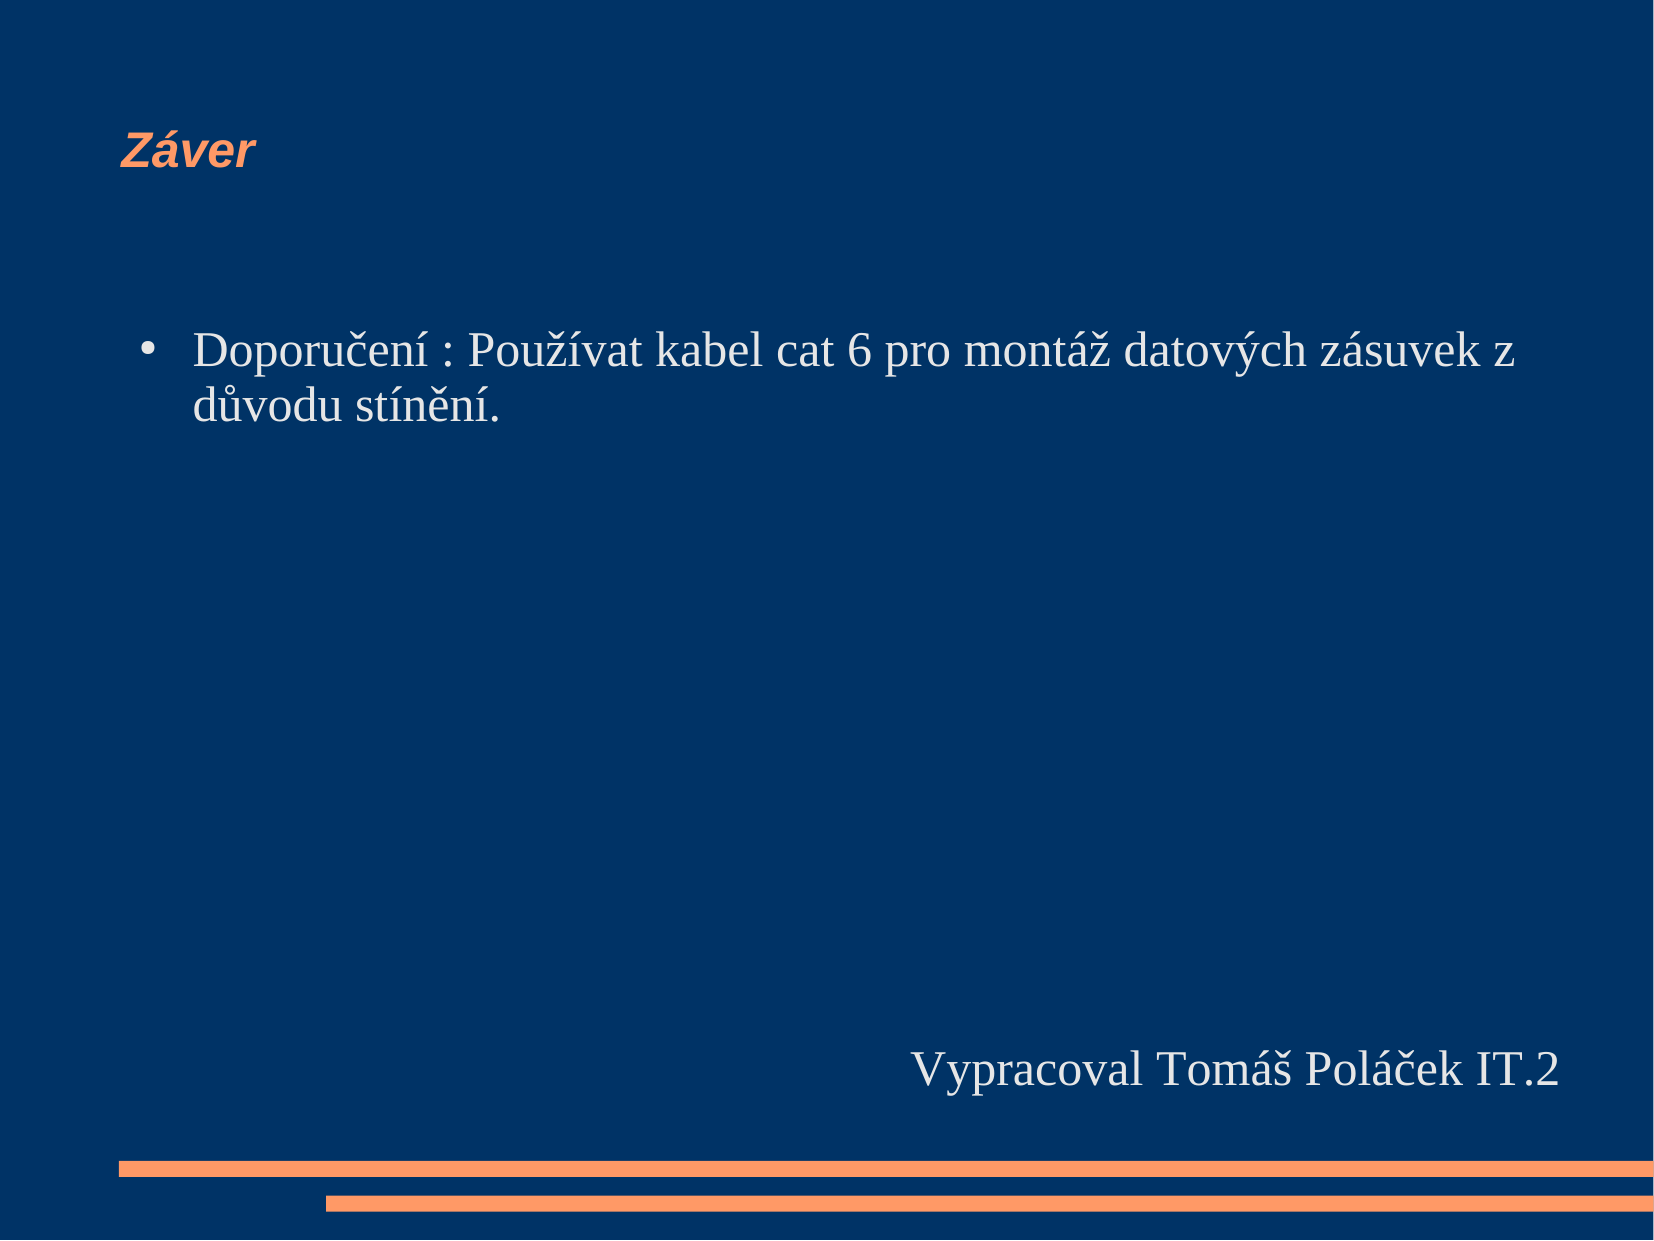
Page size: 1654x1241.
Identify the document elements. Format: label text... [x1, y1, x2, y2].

list Doporučení : Používat kabel cat 6 pro montáž datových zásuvek z důvodu stínění. Vypracoval Tomáš Poláček IT.2 [121, 322, 1561, 1132]
title Záver [121, 46, 1534, 254]
